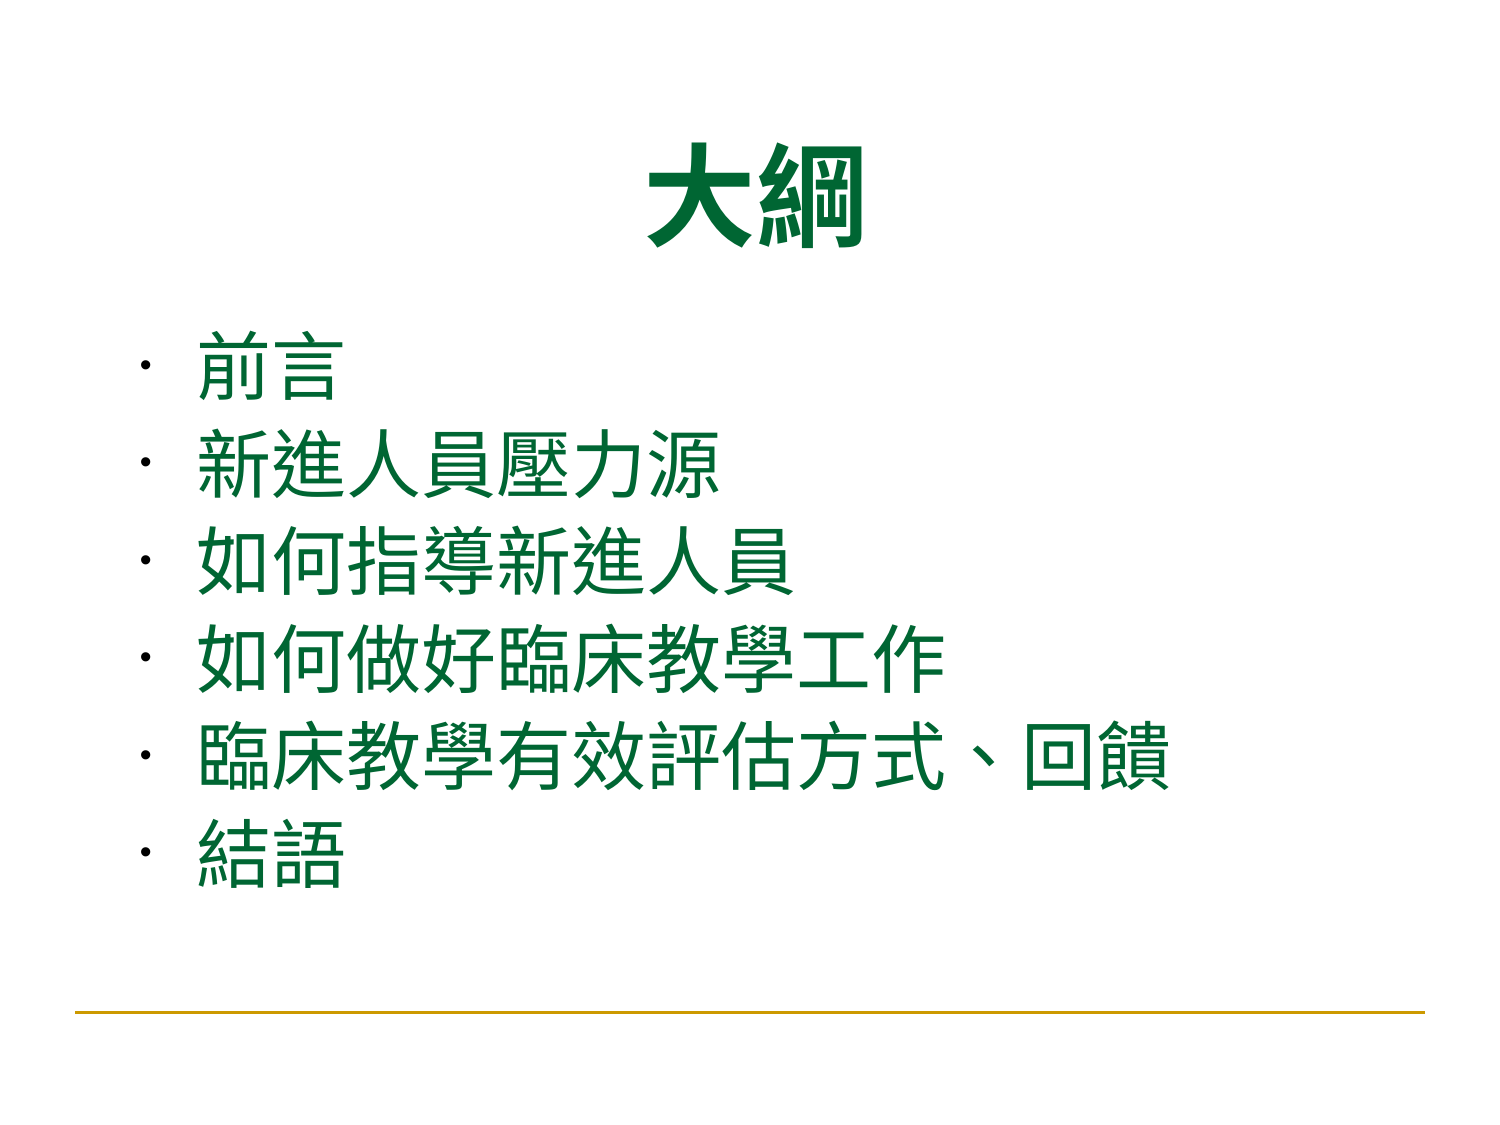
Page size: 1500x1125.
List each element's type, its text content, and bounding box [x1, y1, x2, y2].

text_box 前言 新進人員壓力源 如何指導新進人員 如何做好臨床教學工作 臨床教學有效評估方式、回饋 結語 [124, 312, 1388, 975]
text_box 大綱 [813, 158, 850, 244]
text_box 大綱 [665, 200, 734, 244]
text_box 大綱 [124, 118, 1388, 244]
